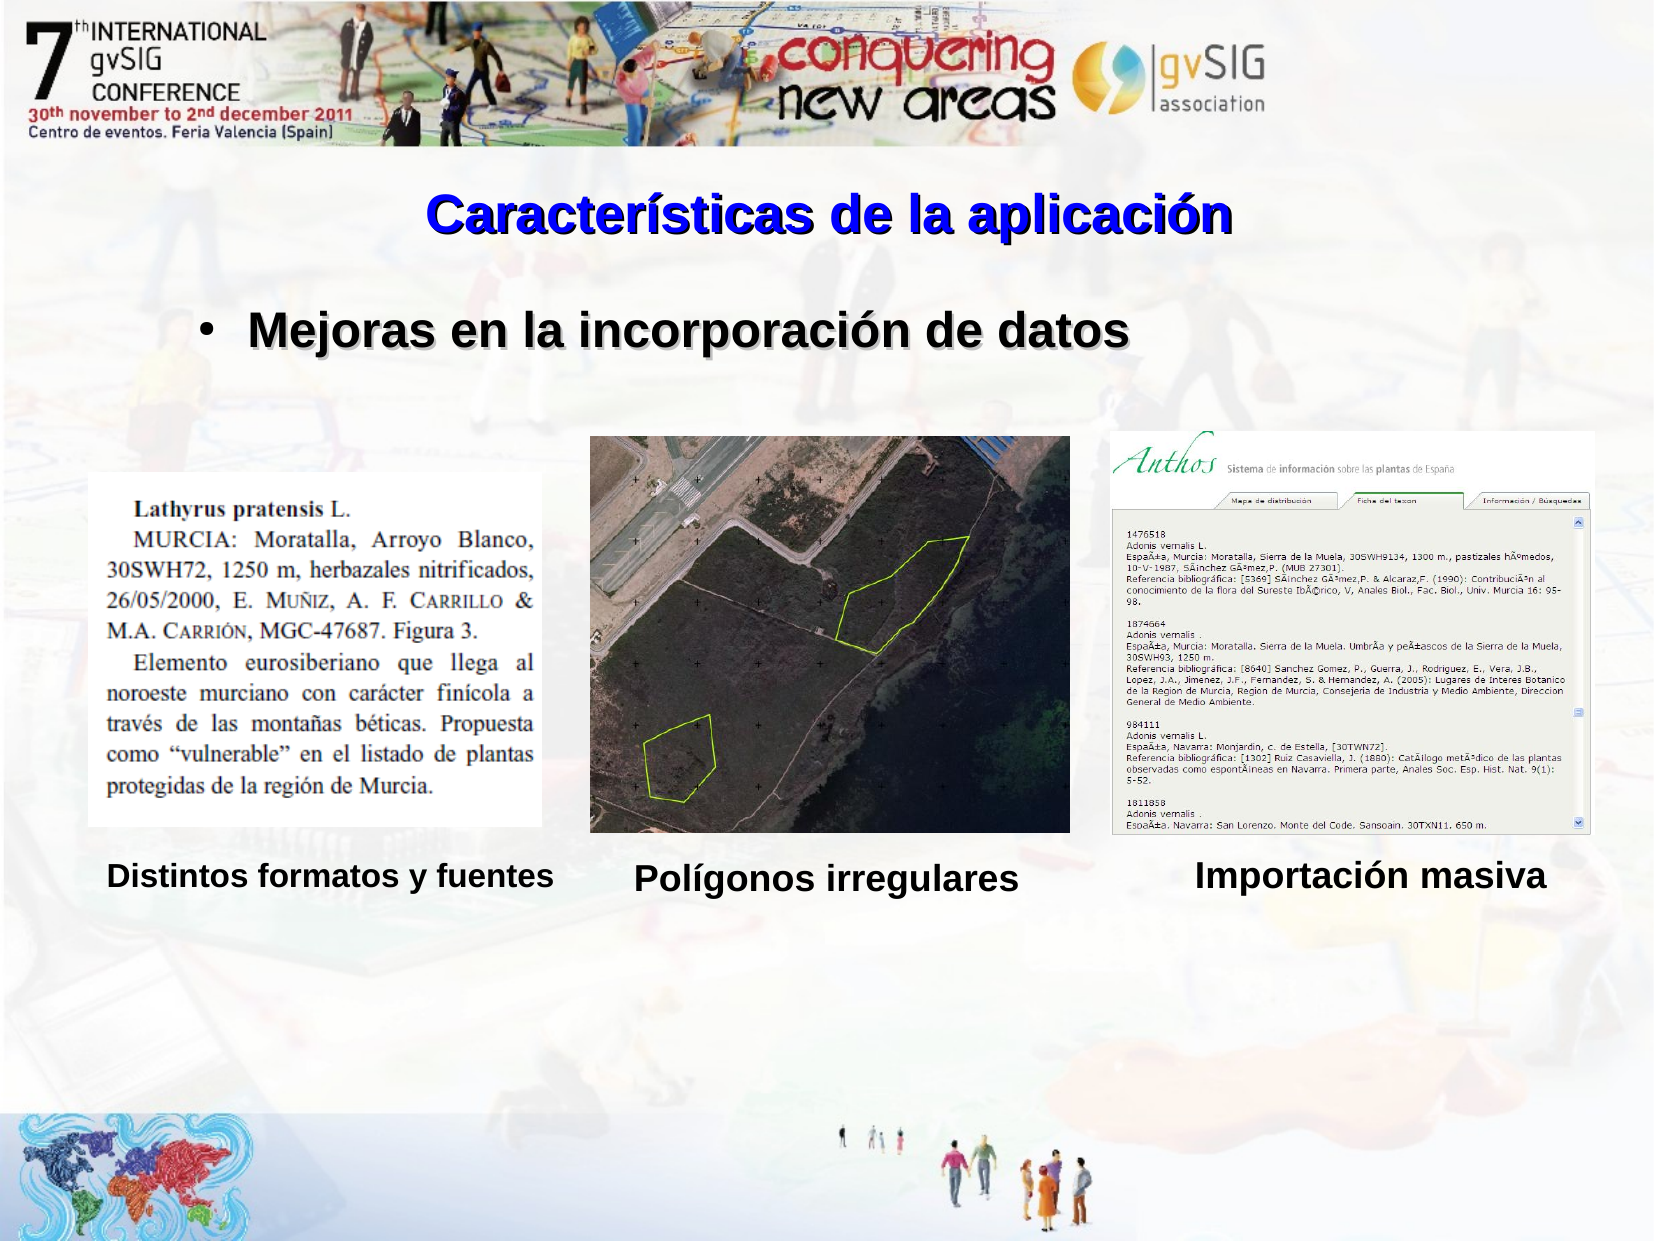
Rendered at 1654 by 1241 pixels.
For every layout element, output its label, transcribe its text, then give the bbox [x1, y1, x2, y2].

text_box Polígonos irregulares [590, 850, 1063, 939]
text_box Mejoras en la incorporación de datos [147, 295, 1447, 384]
text_box Importación masiva [1153, 847, 1589, 909]
text_box Distintos formatos y fuentes [64, 850, 590, 910]
picture [0, 0, 1654, 1241]
list Características de la aplicación [230, 183, 1359, 248]
